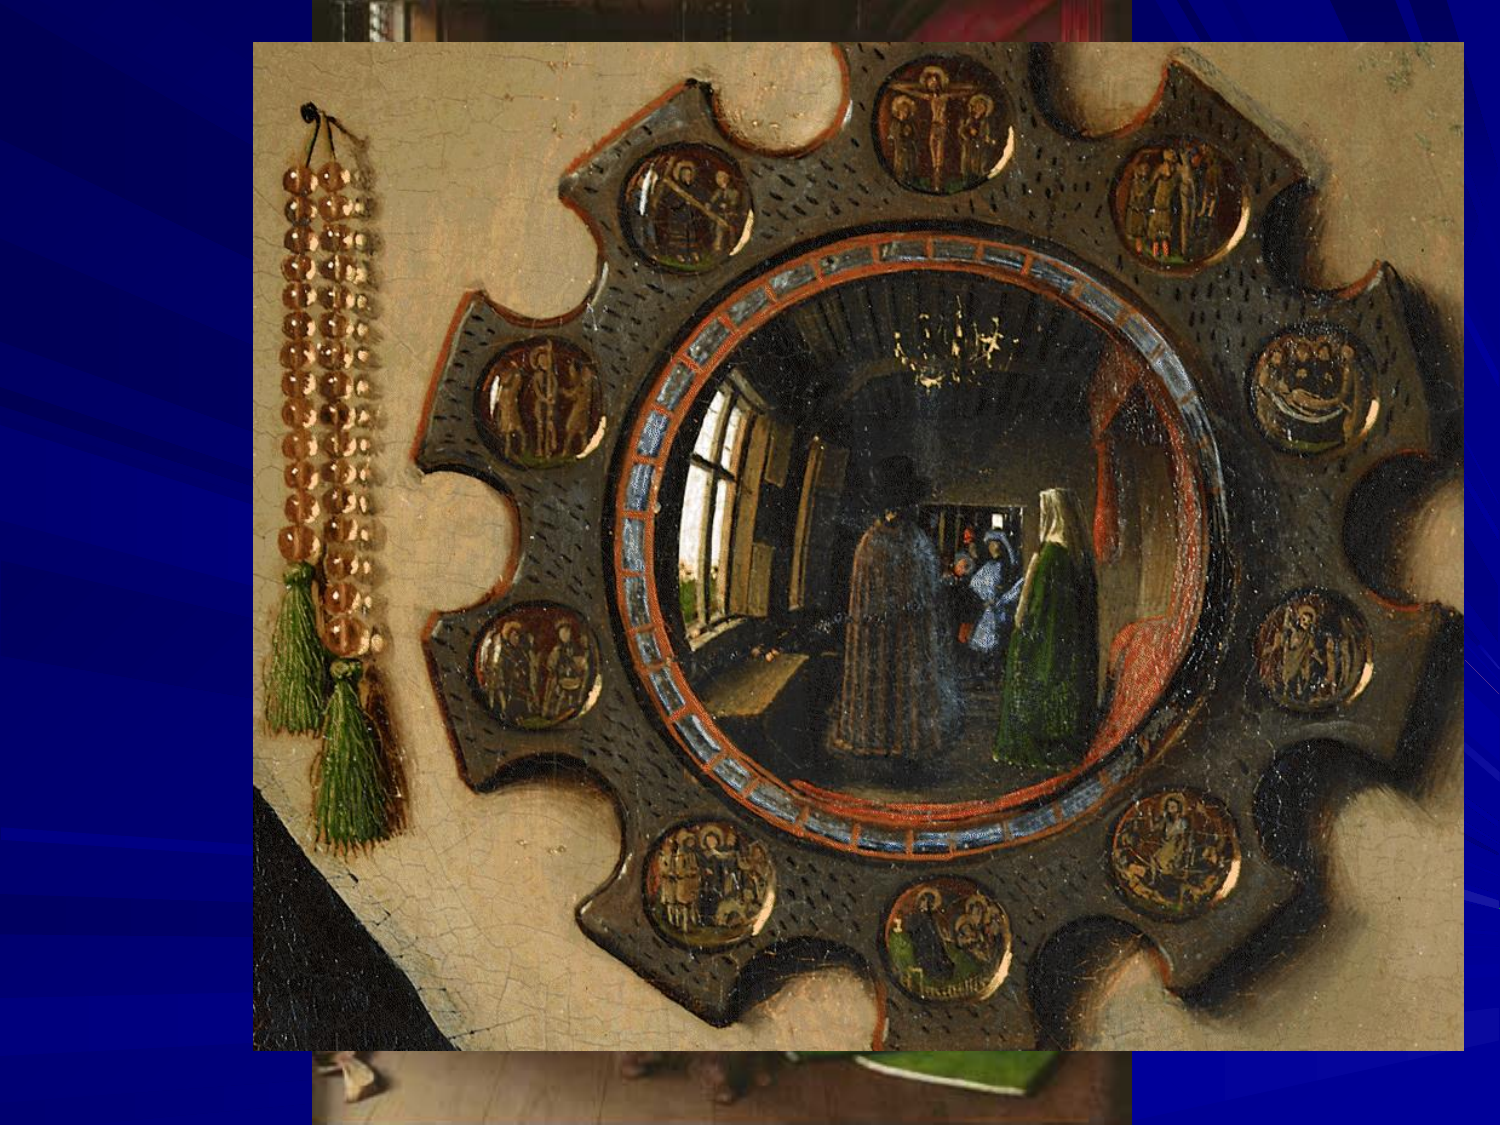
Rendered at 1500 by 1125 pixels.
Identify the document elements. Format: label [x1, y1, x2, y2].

picture [253, 0, 1464, 1125]
